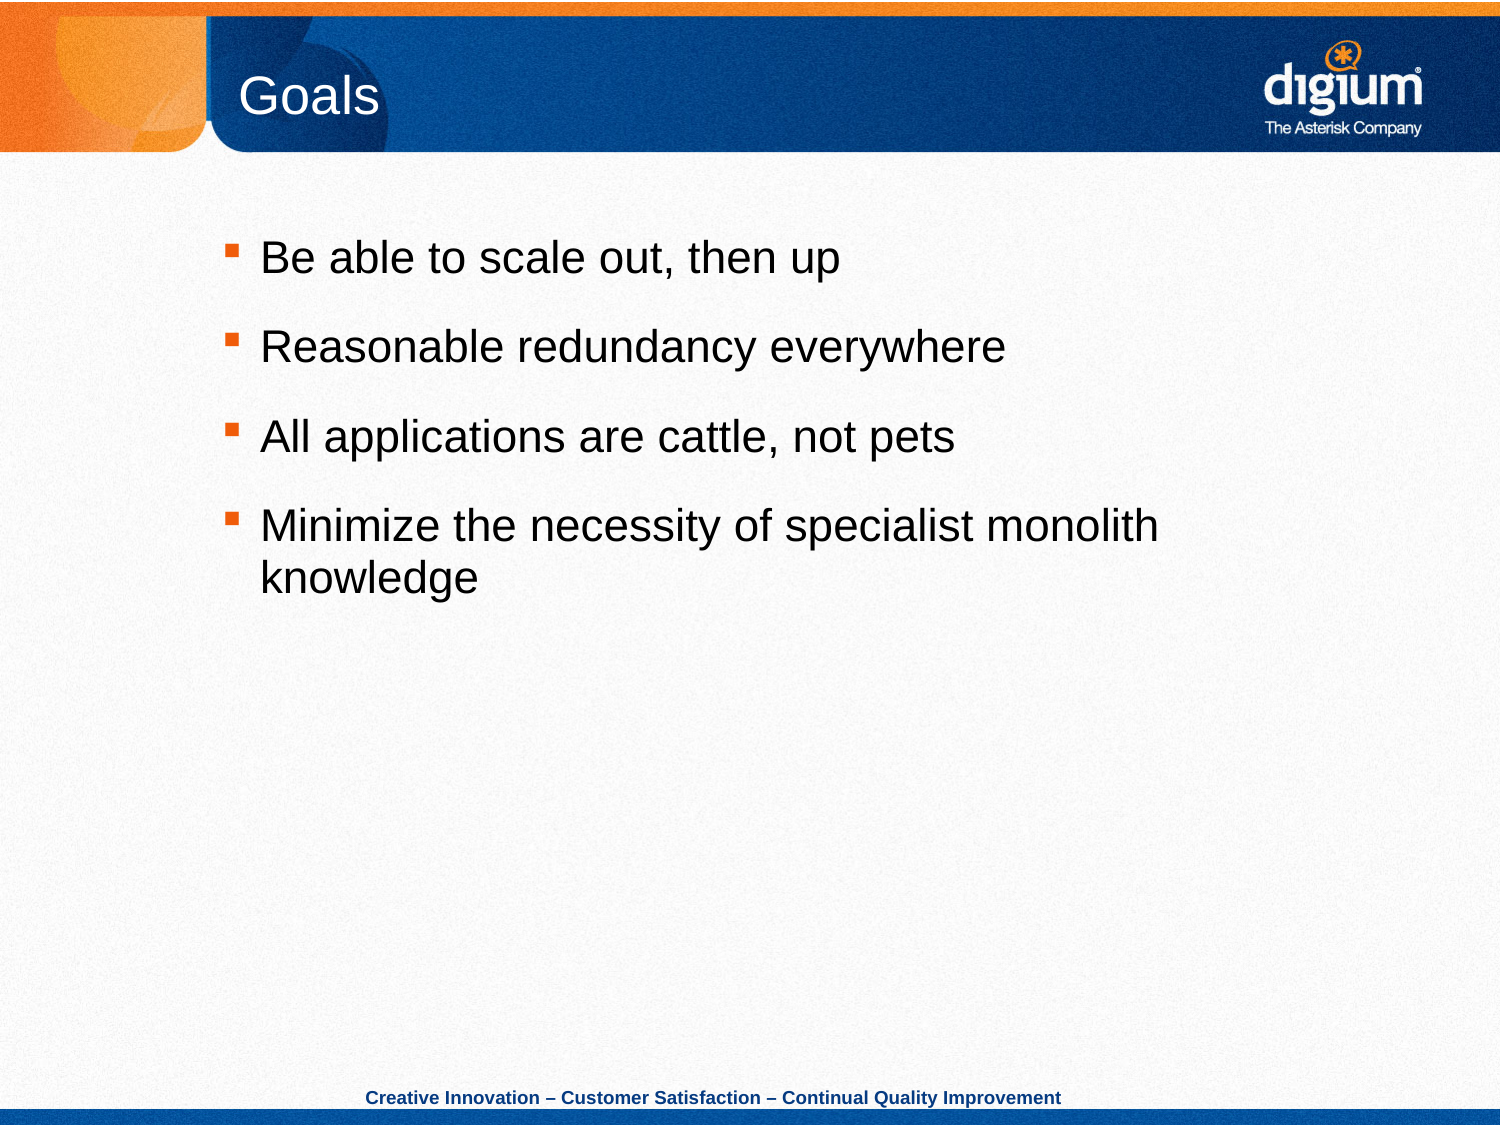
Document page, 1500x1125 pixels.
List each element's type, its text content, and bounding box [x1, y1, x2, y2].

list Be able to scale out, then up Reasonable redundancy everywhere All applications are cattle, not pets Minimize the necessity of specialist monolith knowledge [206, 224, 1301, 967]
title Goals [238, 27, 1243, 127]
picture [0, 2, 1500, 1125]
